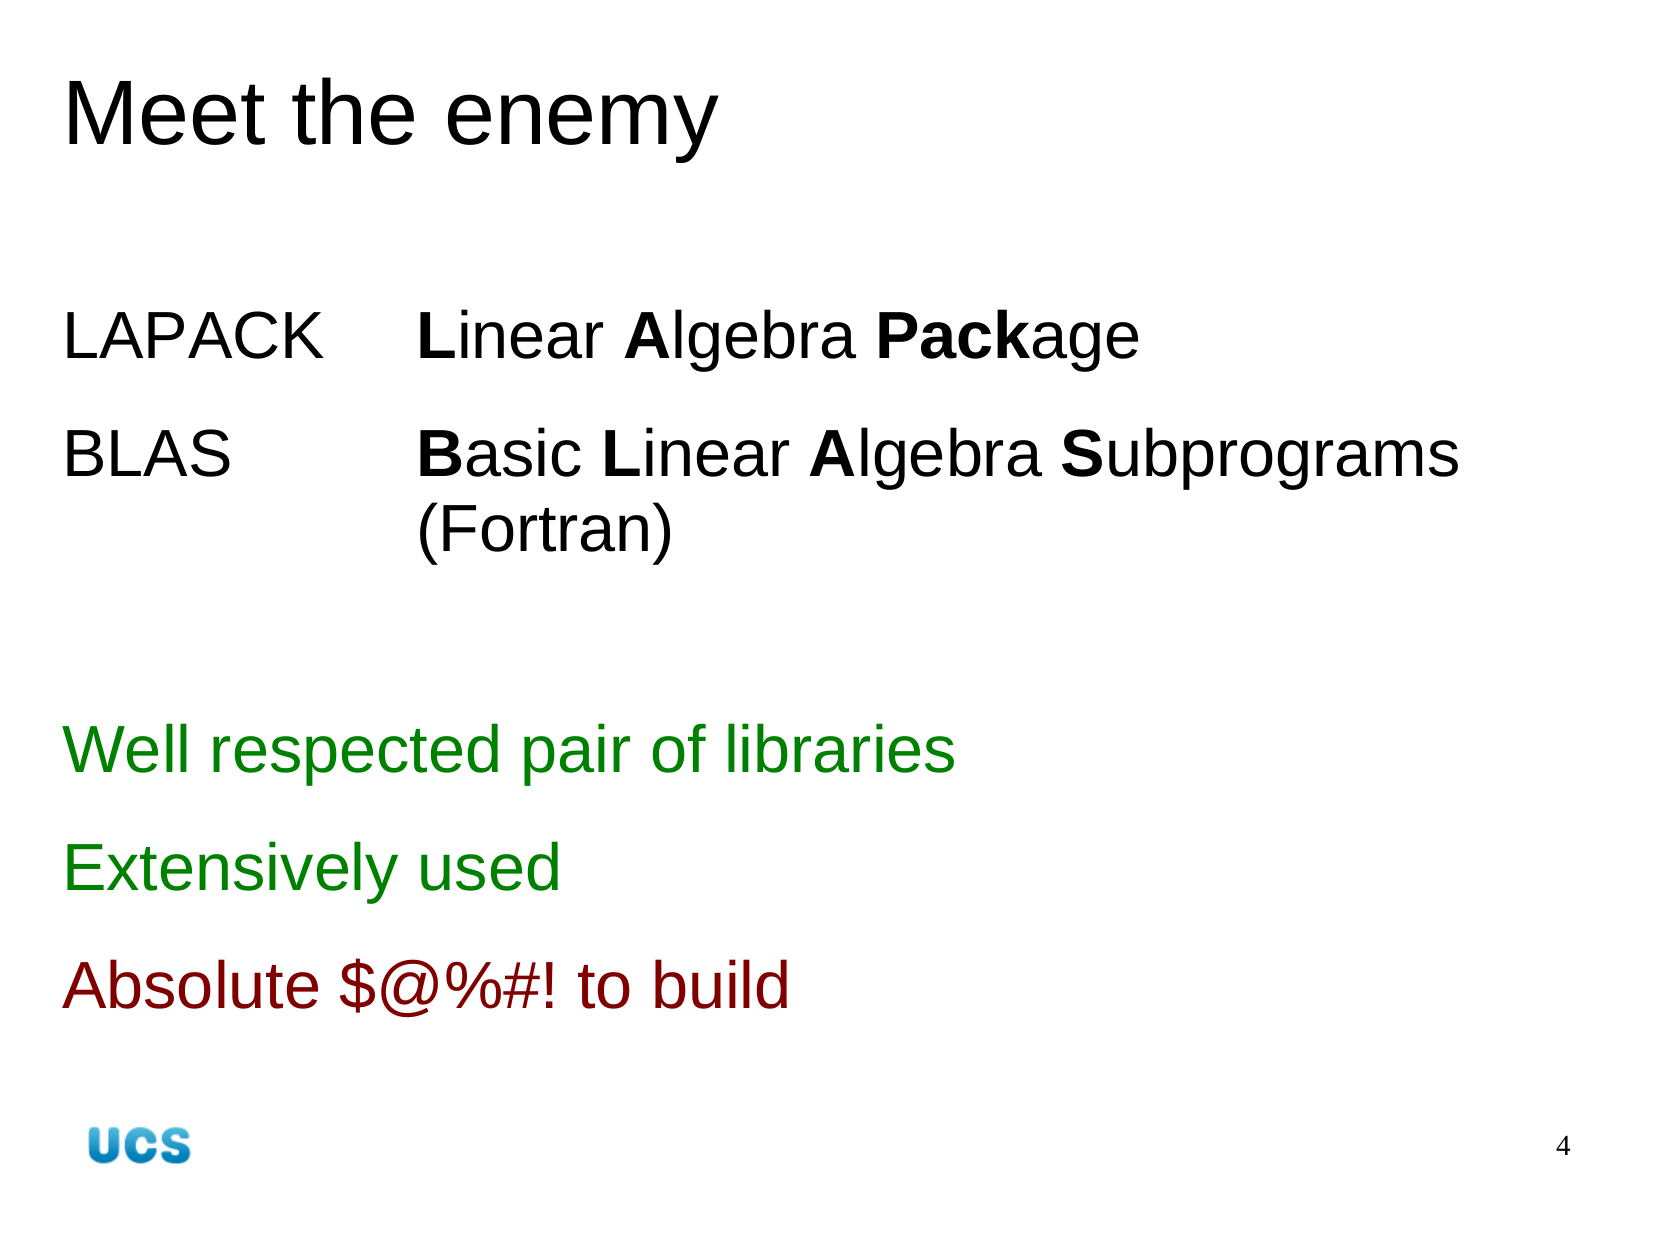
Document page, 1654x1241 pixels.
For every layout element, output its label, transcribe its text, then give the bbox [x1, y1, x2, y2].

text_box Well respected pair of libraries [59, 708, 965, 790]
text_box Basic Linear Algebra Subprograms (Fortran) [413, 413, 1468, 569]
text_box LAPACK [59, 295, 329, 377]
text_box BLAS [59, 413, 236, 495]
picture [88, 1126, 191, 1165]
text_box Extensively used [59, 826, 568, 908]
text_box Absolute $@%#! to build [59, 944, 798, 1026]
text_box Meet the enemy [59, 59, 724, 168]
text_box Linear Algebra Package [413, 295, 1149, 377]
